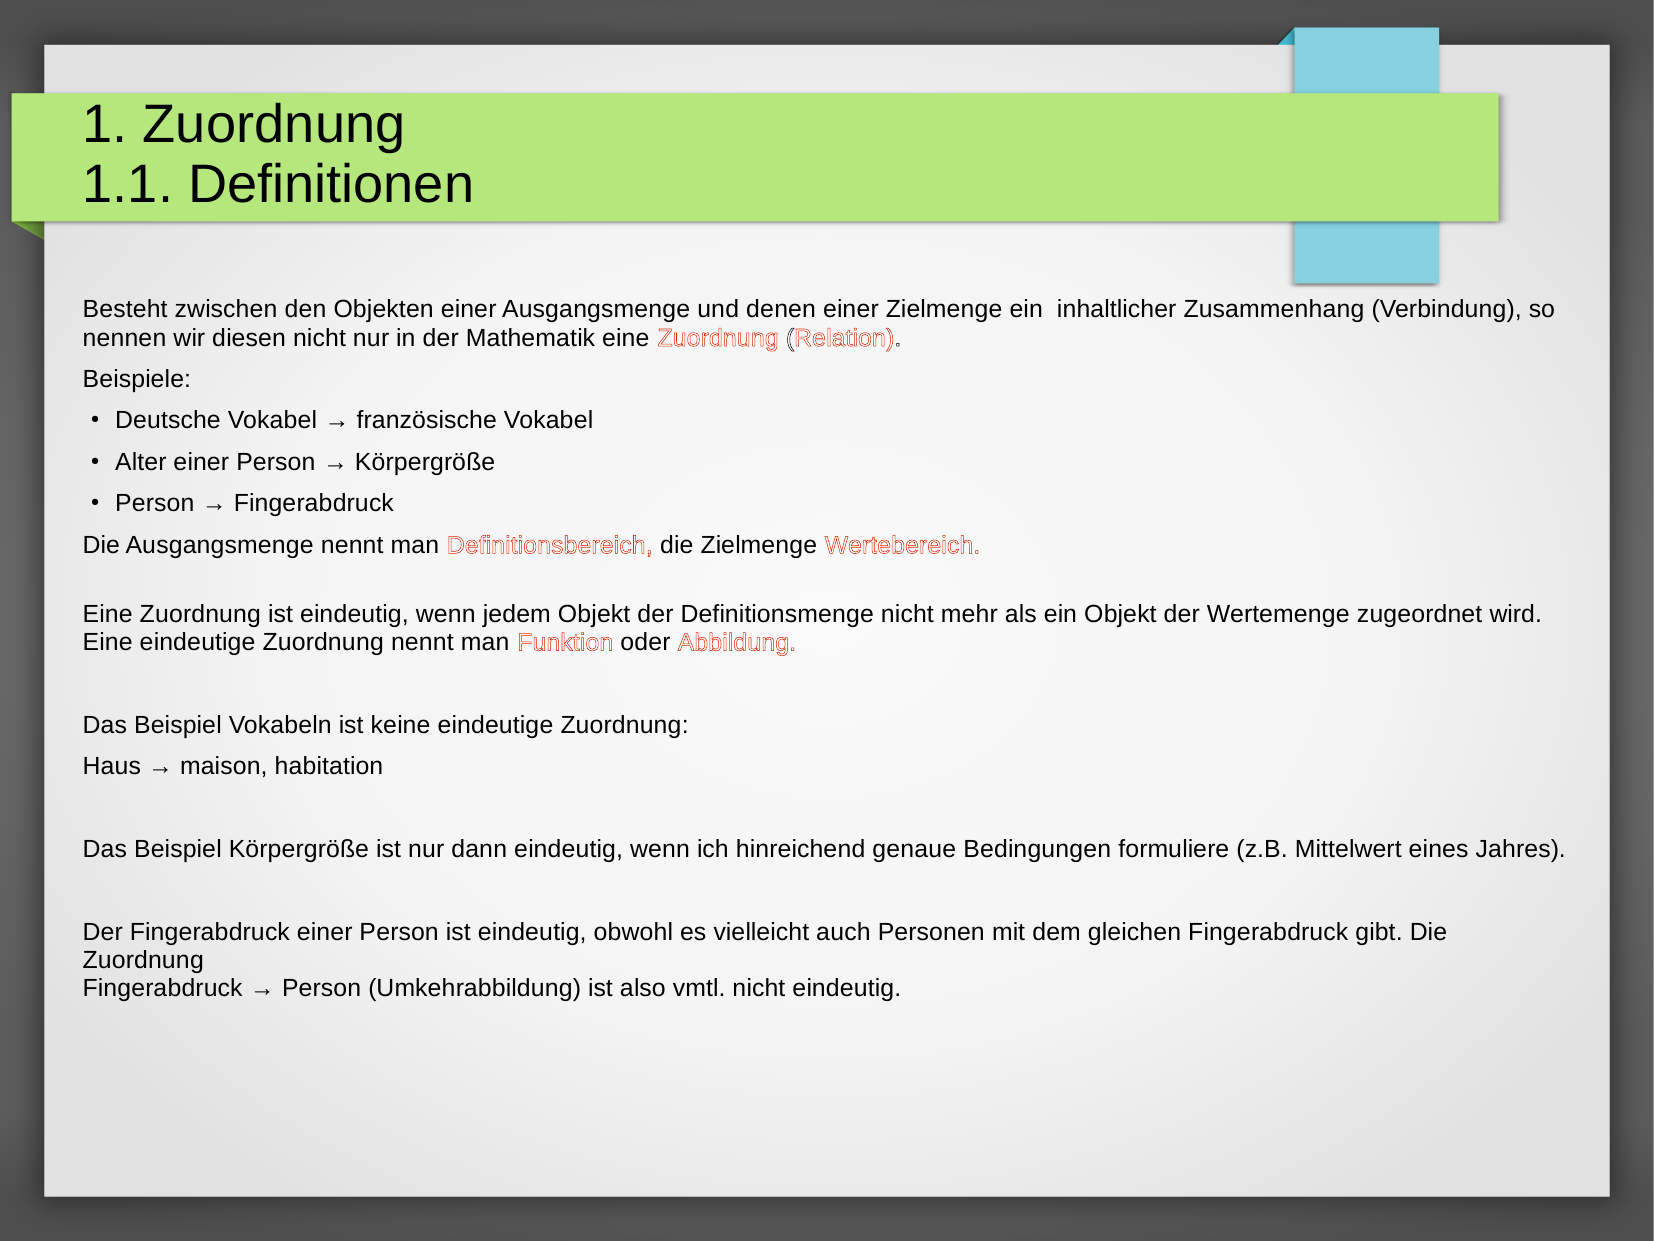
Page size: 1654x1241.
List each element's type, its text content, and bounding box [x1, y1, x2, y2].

picture [0, 0, 1654, 1241]
title 1. Zuordnung 1.1. Definitionen [82, 92, 1264, 215]
list Besteht zwischen den Objekten einer Ausgangsmenge und denen einer Zielmenge ein inhaltlicher Zusammenhang (Verbindung), so nennen wir diesen nicht nur in der Mathematik eine Zuordnung (Relation). Beispiele: Deutsche Vokabel → französische Vokabel Alter einer Person → Körpergröße Person → Fingerabdruck Die Ausgangsmenge nennt man Definitionsbereich, die Zielmenge Wertebereich. Eine Zuordnung ist eindeutig, wenn jedem Objekt der Definitionsmenge nicht mehr als ein Objekt der Wertemenge zugeordnet wird. Eine eindeutige Zuordnung nennt man Funktion oder Abbildung. Das Beispiel Vokabeln ist keine eindeutige Zuordnung: Haus → maison, habitation Das Beispiel Körpergröße ist nur dann eindeutig, wenn ich hinreichend genaue Bedingungen formuliere (z.B. Mittelwert eines Jahres). Der Fingerabdruck einer Person ist eindeutig, obwohl es vielleicht auch Personen mit dem gleichen Fingerabdruck gibt. Die Zuordnung Fingerabdruck → Person (Umkehrabbildung) ist also vmtl. nicht eindeutig. [82, 295, 1571, 1015]
